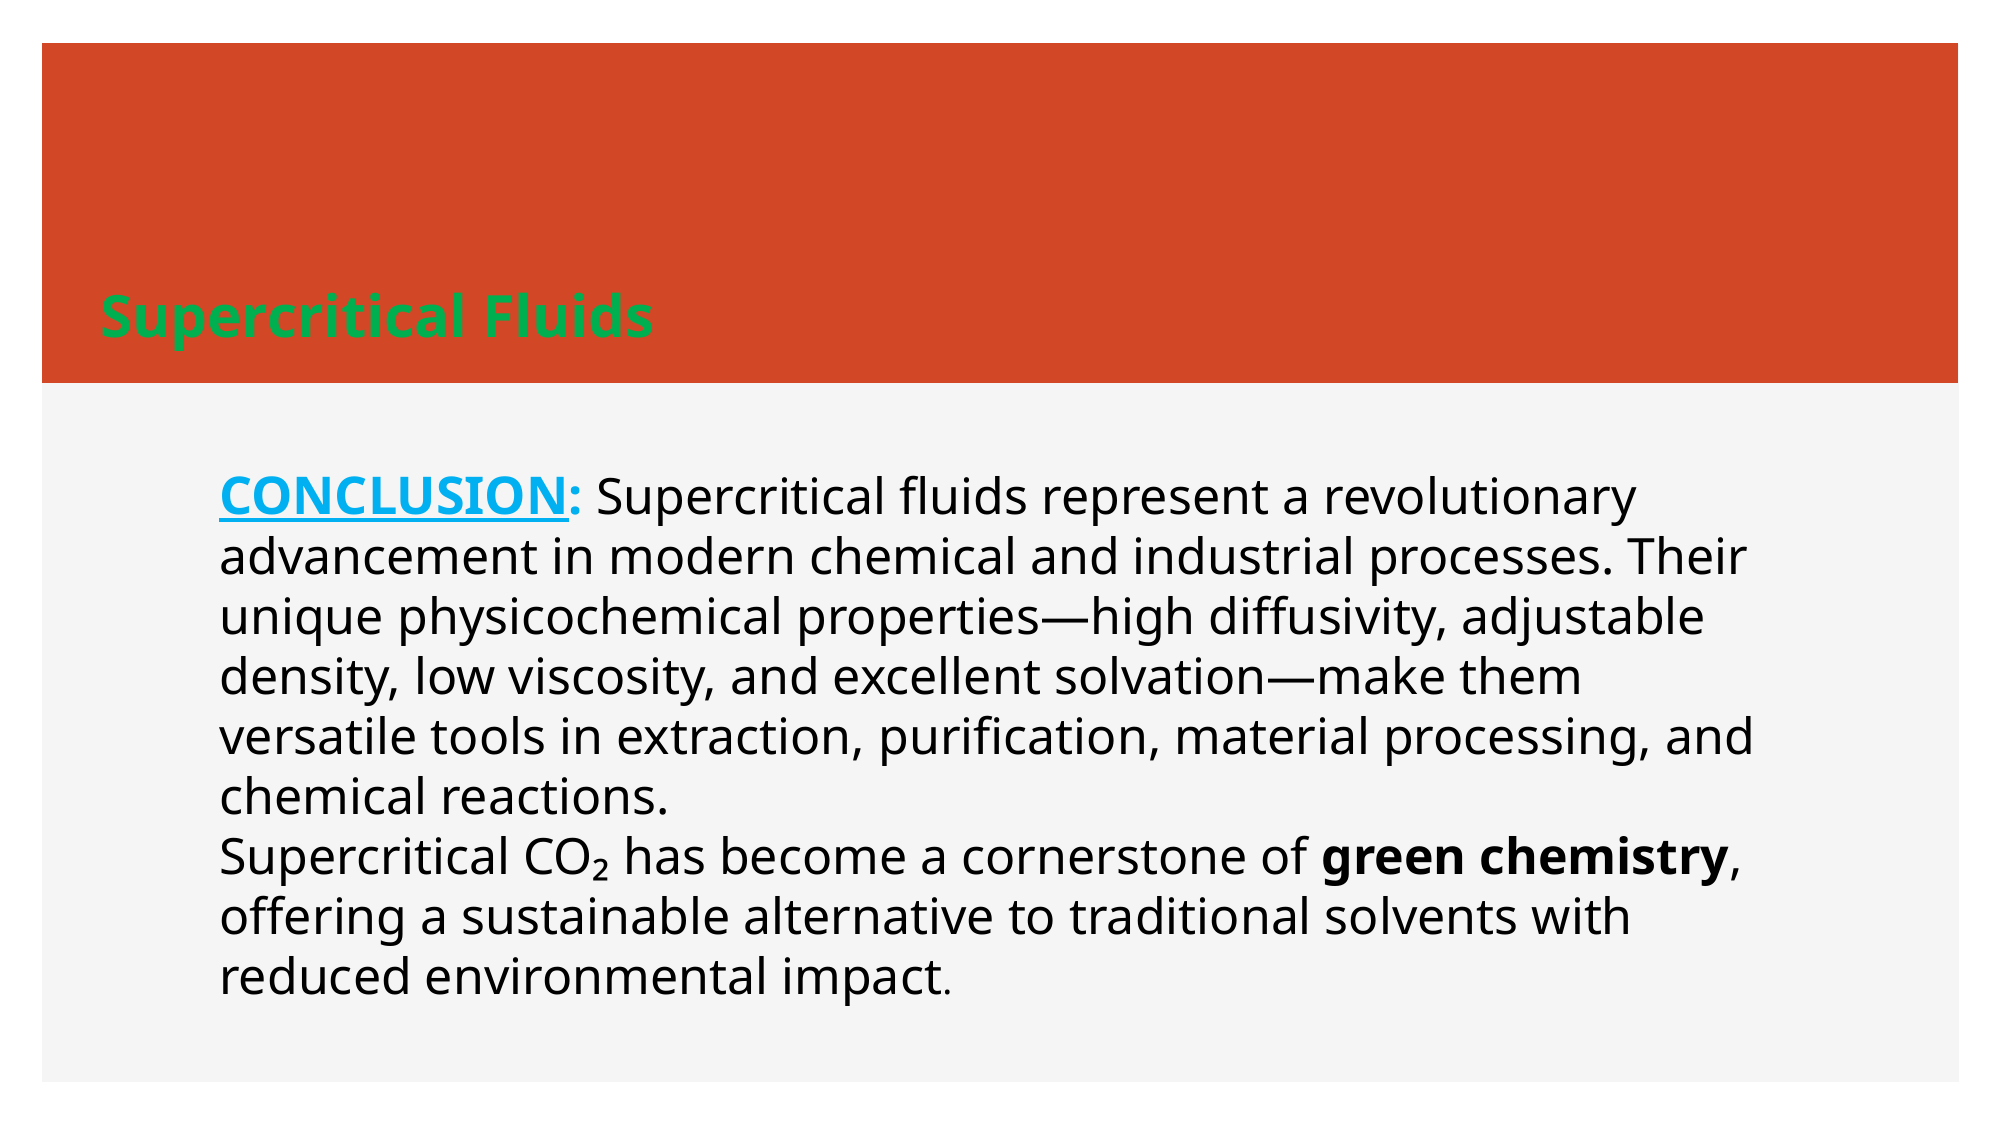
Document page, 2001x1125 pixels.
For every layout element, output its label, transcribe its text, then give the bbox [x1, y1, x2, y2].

text_box CONCLUSION: Supercritical fluids represent a revolutionary advancement in modern chemical and industrial processes. Their unique physicochemical properties—high diffusivity, adjustable density, low viscosity, and excellent solvation—make them versatile tools in extraction, purification, material processing, and chemical reactions. Supercritical CO₂ has become a cornerstone of green chemistry, offering a sustainable alternative to traditional solvents with reduced environmental impact. [204, 454, 1796, 958]
title Supercritical Fluids [85, 237, 1214, 357]
list [88, 428, 1867, 1082]
